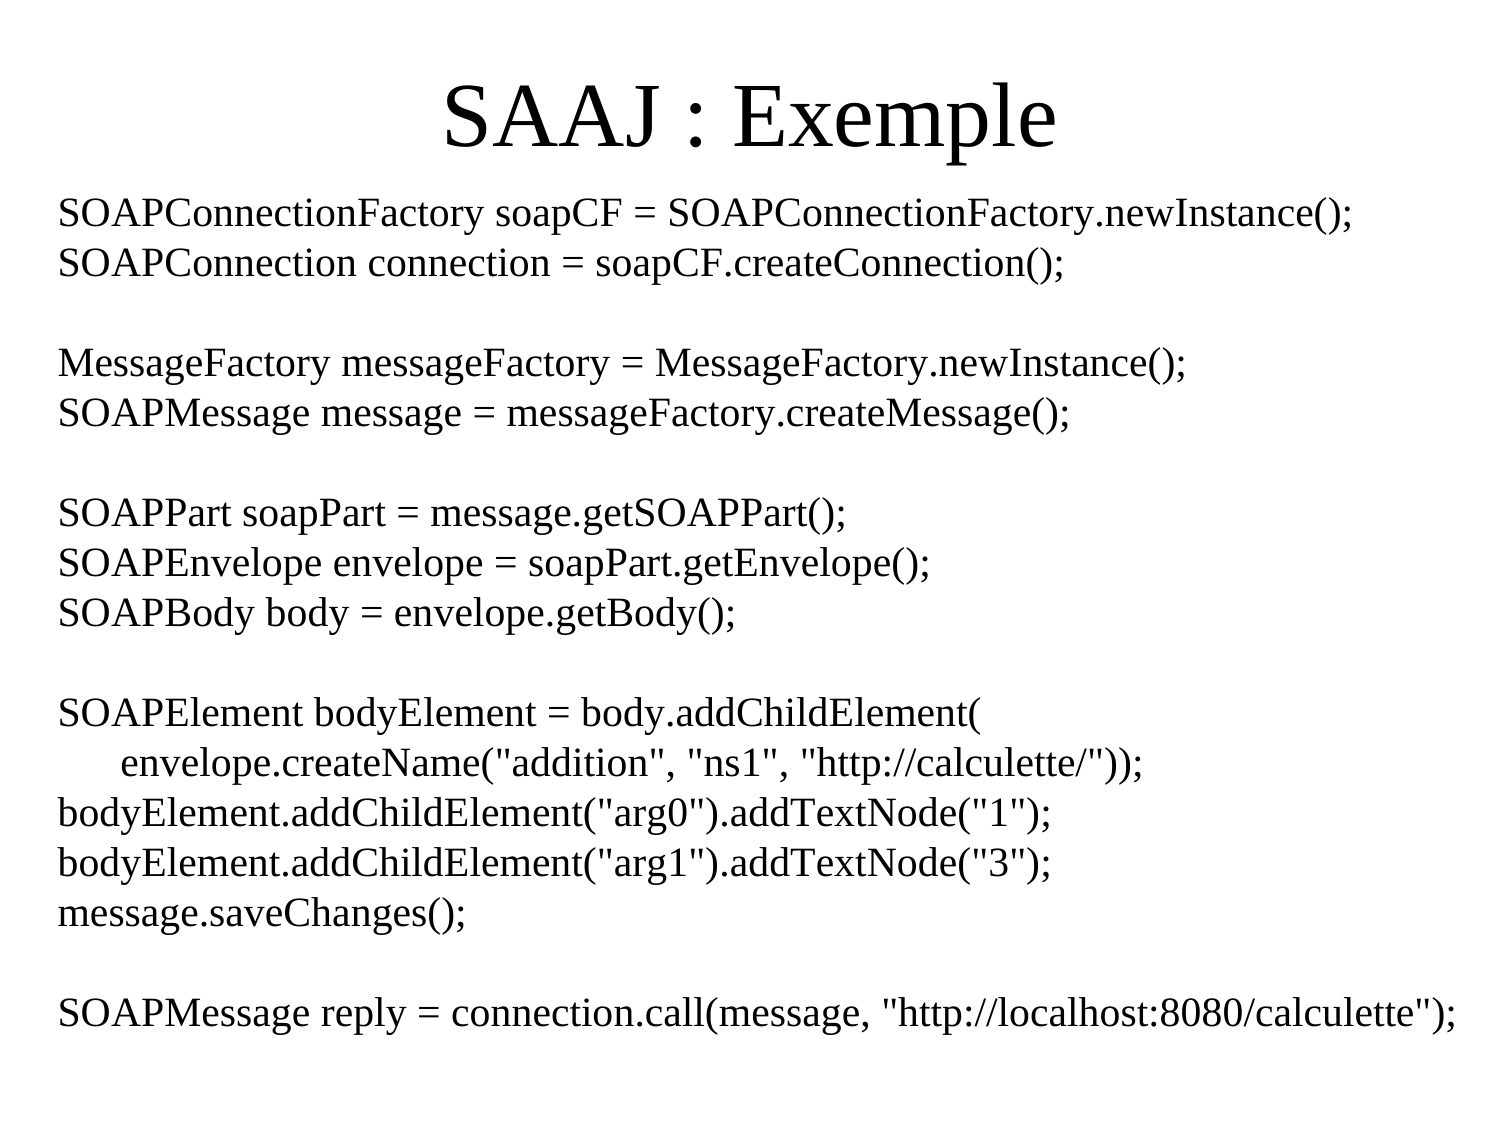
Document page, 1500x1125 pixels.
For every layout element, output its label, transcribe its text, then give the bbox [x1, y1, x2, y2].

title SAAJ : Exemple [112, 29, 1388, 177]
text_box SOAPConnectionFactory soapCF = SOAPConnectionFactory.newInstance(); SOAPConnection connection = soapCF.createConnection(); MessageFactory messageFactory = MessageFactory.newInstance(); SOAPMessage message = messageFactory.createMessage(); SOAPPart soapPart = message.getSOAPPart(); SOAPEnvelope envelope = soapPart.getEnvelope(); SOAPBody body = envelope.getBody(); SOAPElement bodyElement = body.addChildElement( envelope.createName("addition", "ns1", "http://calculette/")); bodyElement.addChildElement("arg0").addTextNode("1"); bodyElement.addChildElement("arg1").addTextNode("3"); message.saveChanges(); SOAPMessage reply = connection.call(message, "http://localhost:8080/calculette"); [42, 177, 1477, 1071]
